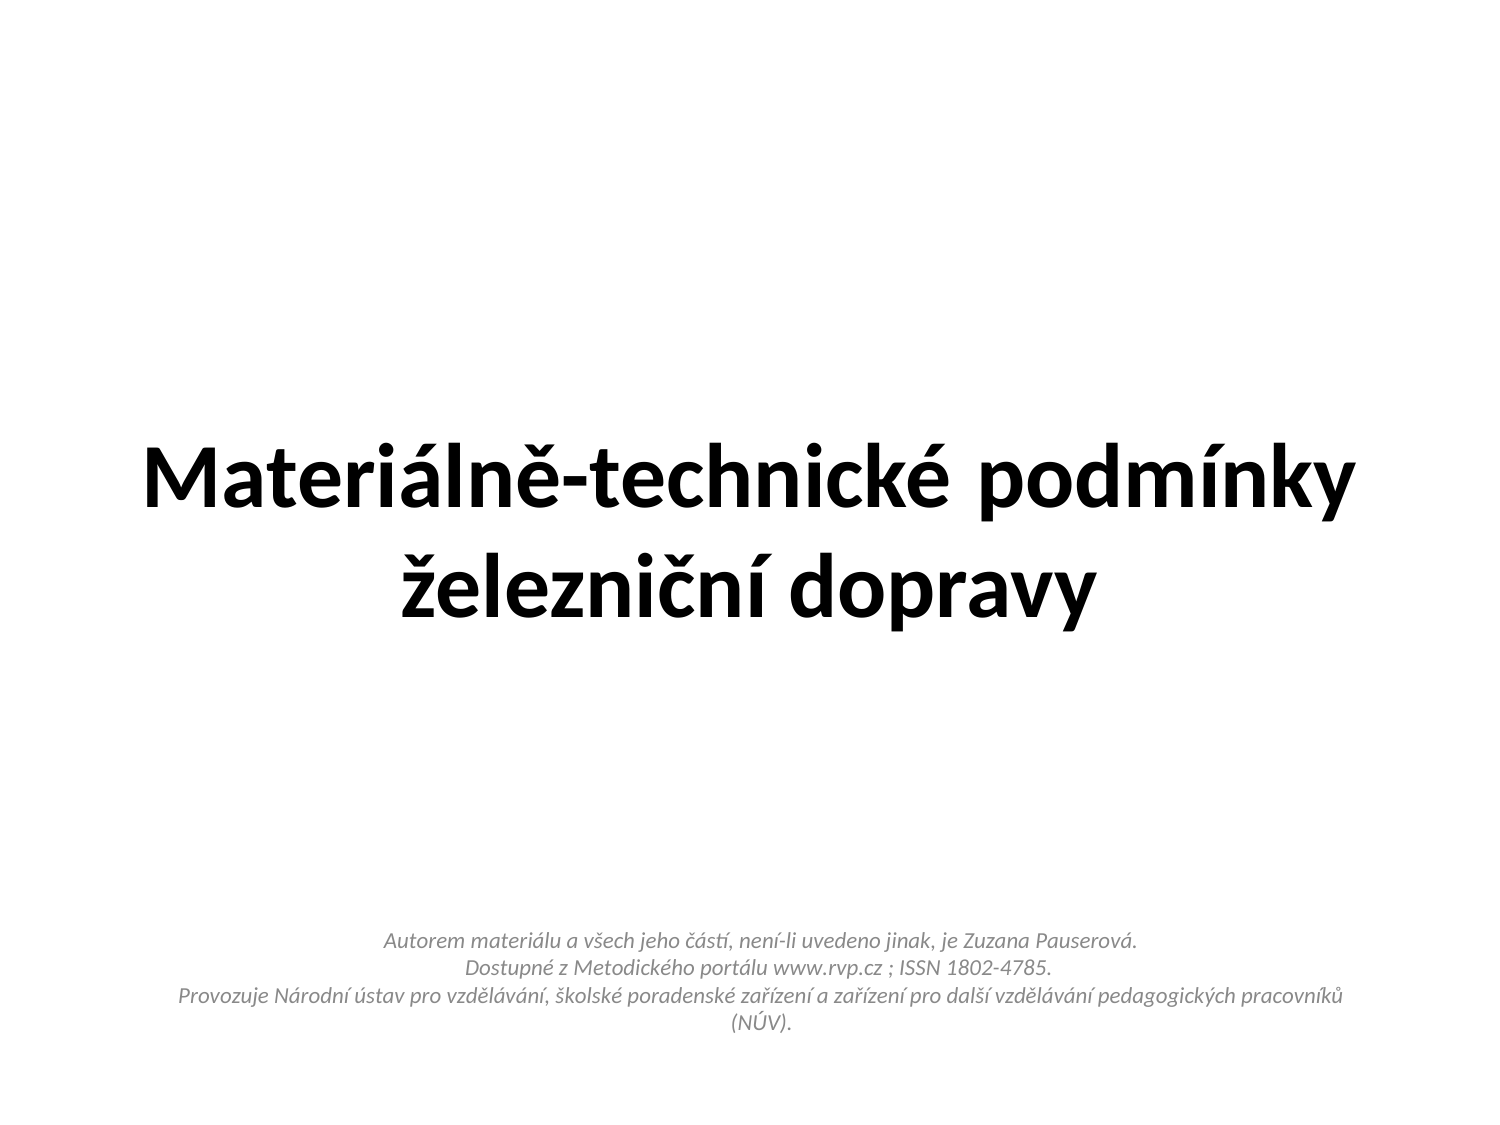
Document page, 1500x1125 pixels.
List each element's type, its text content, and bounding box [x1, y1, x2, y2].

text_box Autorem materiálu a všech jeho částí, není-li uvedeno jinak, je Zuzana Pauserová. Dostupné z Metodického portálu www.rvp.cz ; ISSN 1802-4785. Provozuje Národní ústav pro vzdělávání, školské poradenské zařízení a zařízení pro další vzdělávání pedagogických pracovníků (NÚV). [147, 964, 1377, 1025]
title Materiálně-technické podmínky železniční dopravy [112, 298, 1388, 644]
